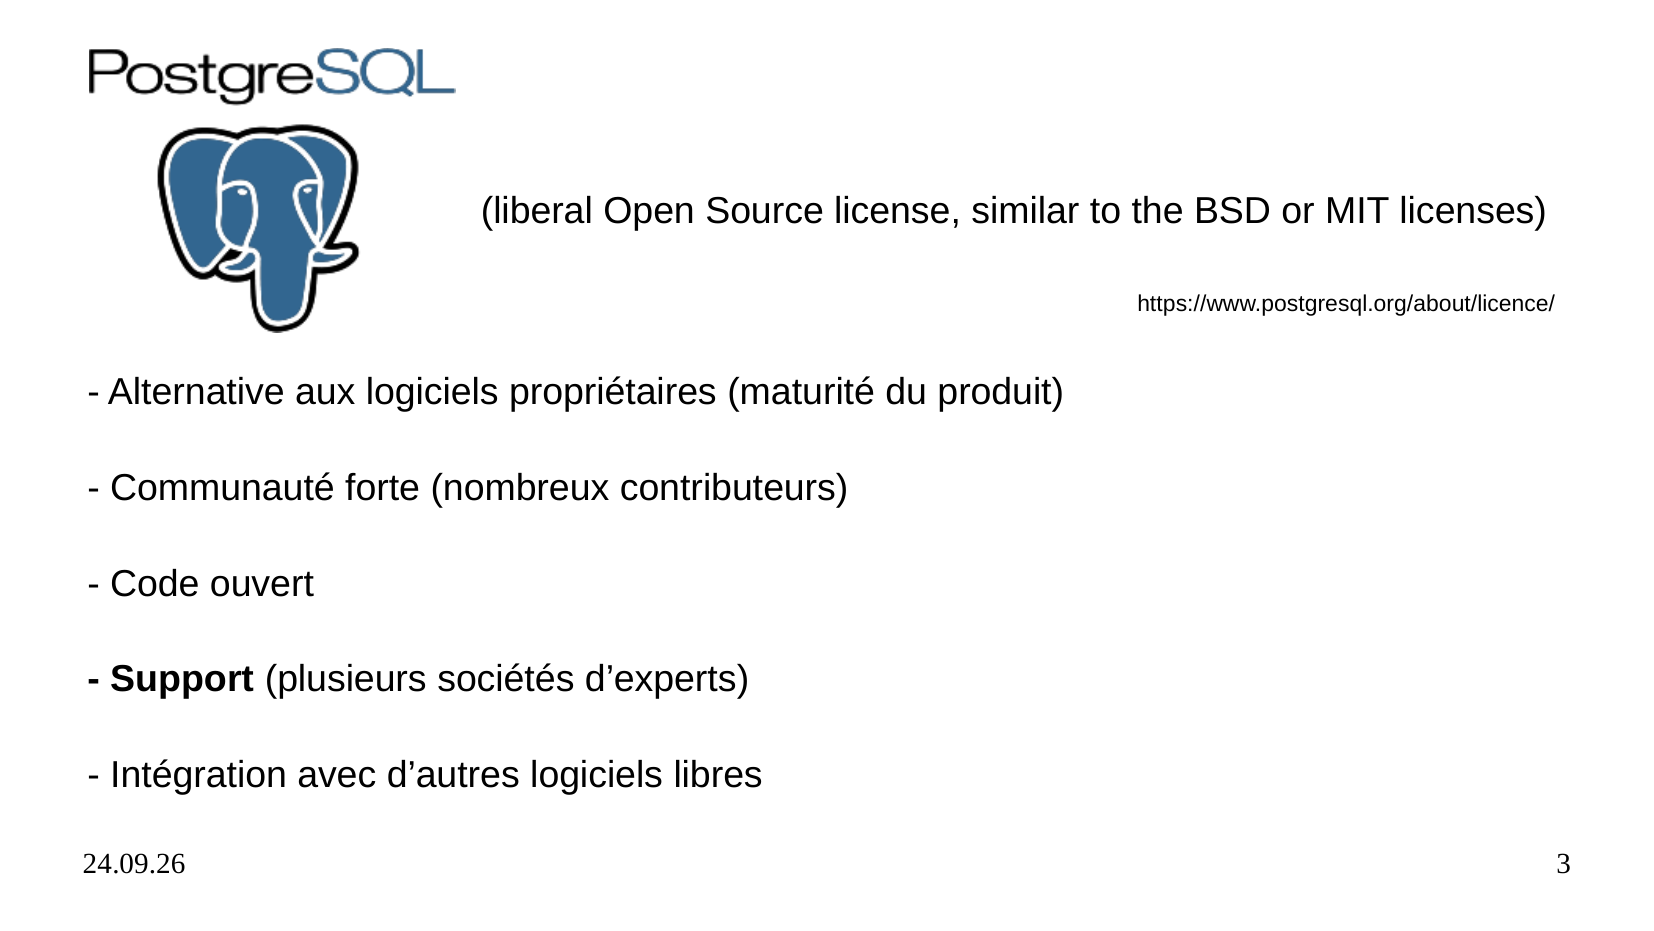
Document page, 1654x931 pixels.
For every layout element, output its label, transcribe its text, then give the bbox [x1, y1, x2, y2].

subtitle (liberal Open Source license, similar to the BSD or MIT licenses) https://www.postgresql.org/about/licence/ - Alternative aux logiciels propriétaires (maturité du produit) - Communauté forte (nombreux contributeurs) - Code ouvert - Support (plusieurs sociétés d’experts) - Intégration avec d’autres logiciels libres [87, 162, 1576, 931]
picture [89, 48, 456, 334]
